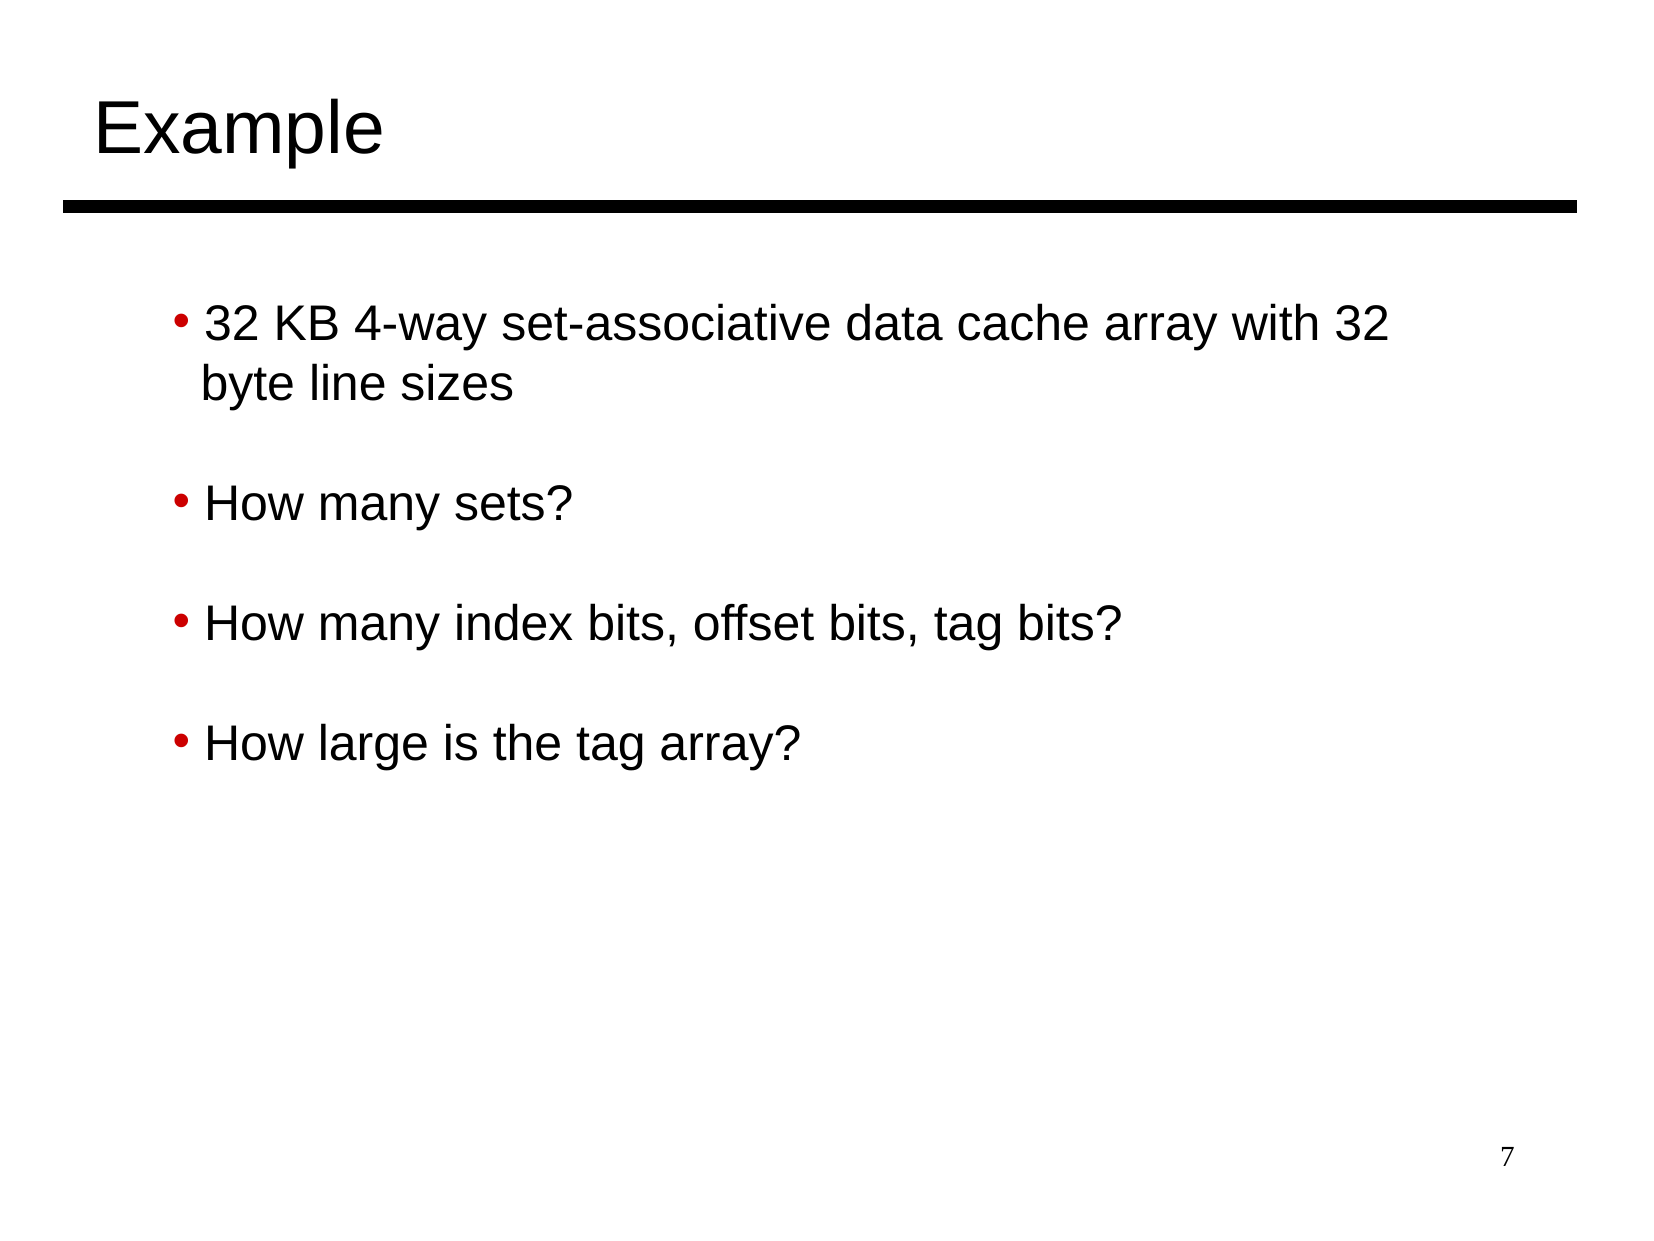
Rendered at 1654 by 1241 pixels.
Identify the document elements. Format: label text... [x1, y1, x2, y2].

text_box 32 KB 4-way set-associative data cache array with 32 byte line sizes How many sets? How many index bits, offset bits, tag bits? How large is the tag array? [157, 282, 1406, 779]
text_box Example [78, 71, 401, 177]
text_box <number> [1185, 1129, 1530, 1213]
